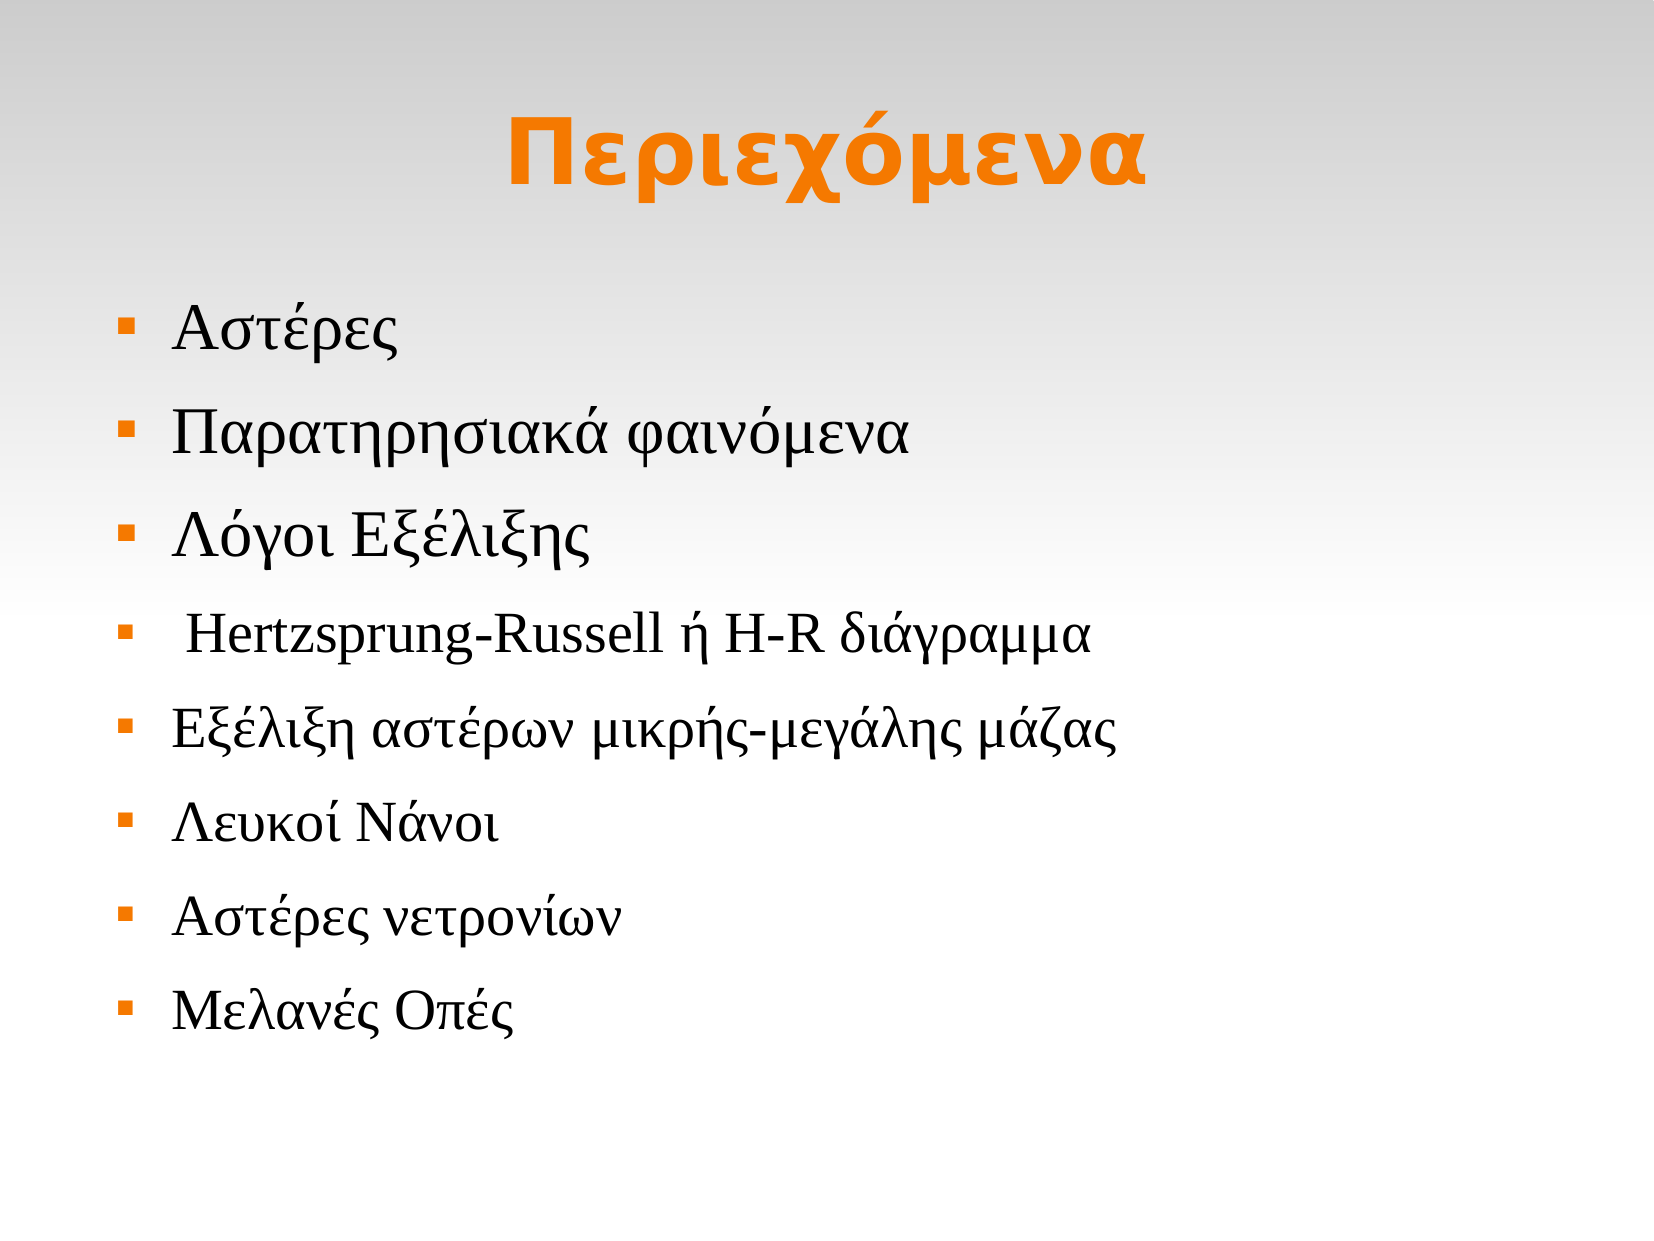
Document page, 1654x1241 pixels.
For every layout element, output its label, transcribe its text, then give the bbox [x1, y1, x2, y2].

title Περιεχόμενα [82, 49, 1571, 257]
list Αστέρες Παρατηρησιακά φαινόμενα Λόγοι Εξέλιξης Hertzsprung-Russell ή H-R διάγραμμα Εξέλιξη αστέρων μικρής-μεγάλης μάζας Λευκοί Νάνοι Αστέρες νετρονίων Μελανές Οπές [82, 290, 1571, 1094]
